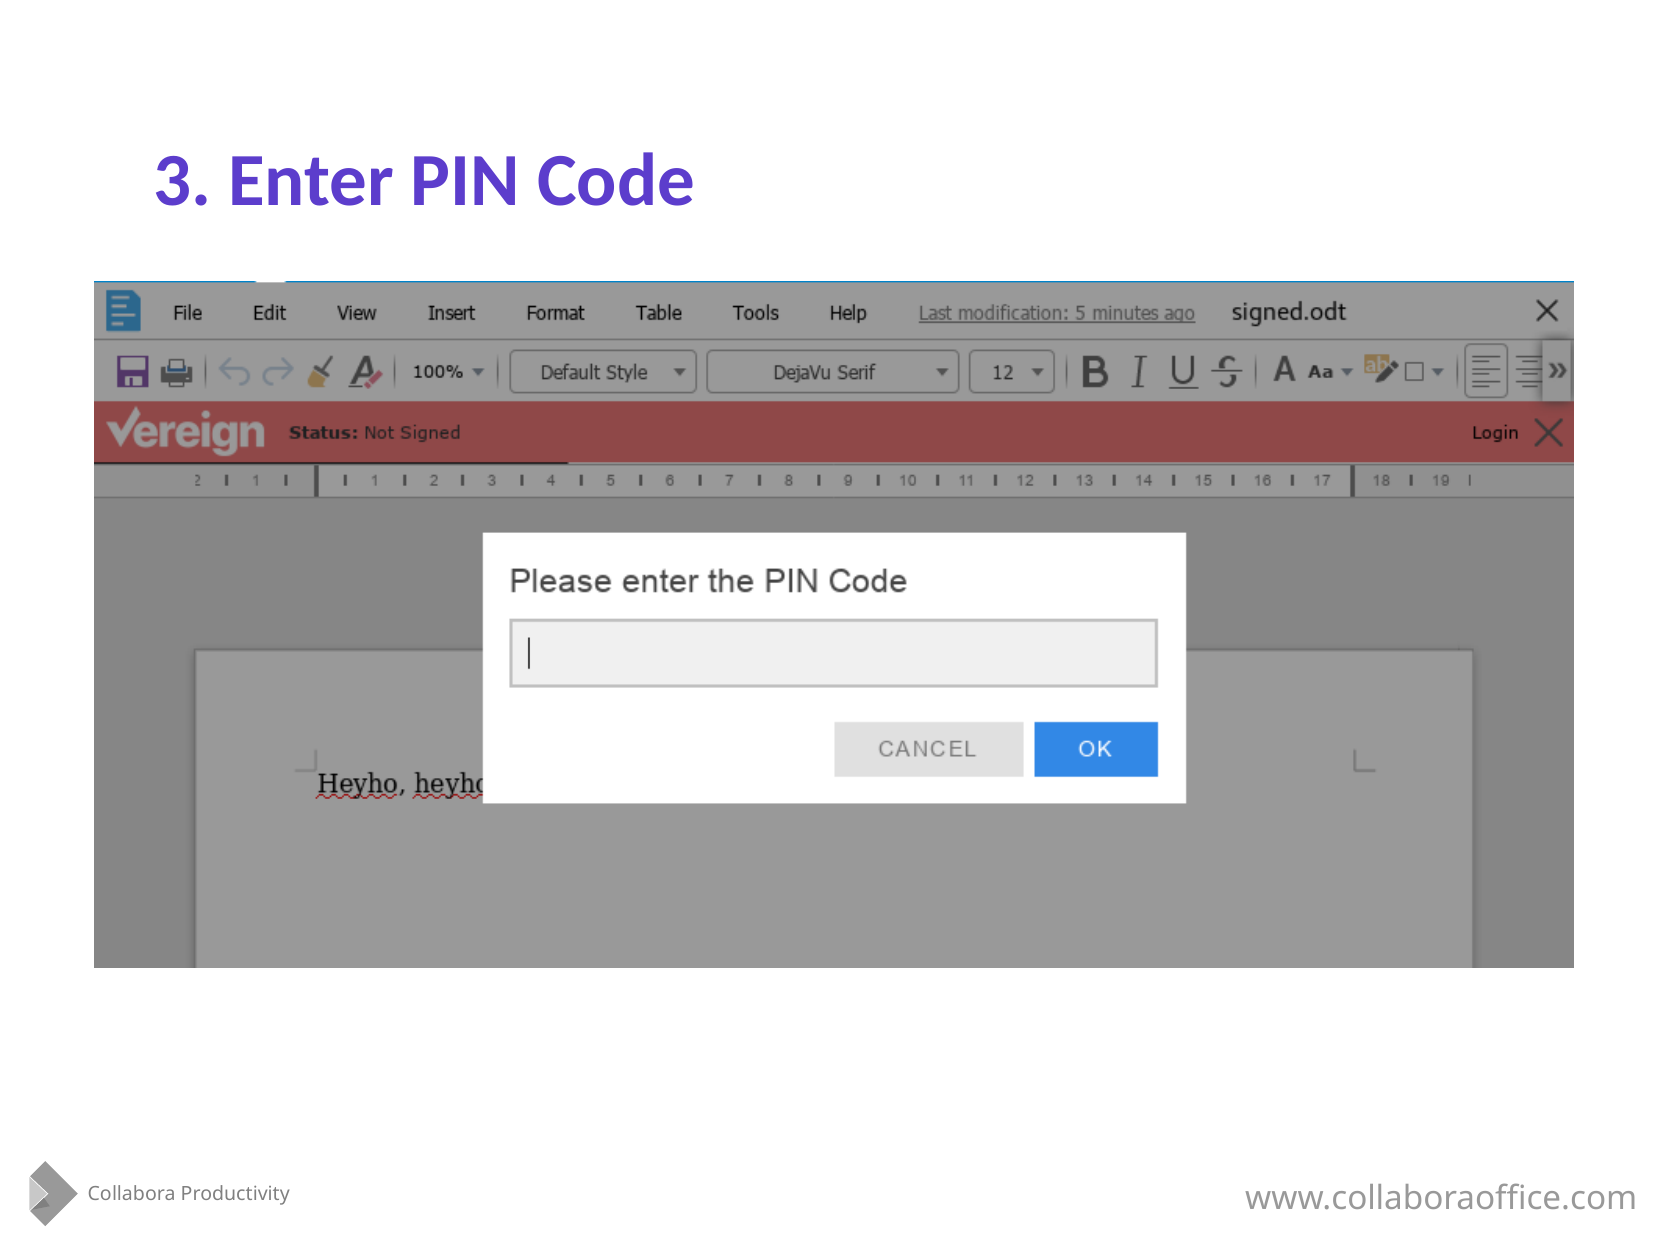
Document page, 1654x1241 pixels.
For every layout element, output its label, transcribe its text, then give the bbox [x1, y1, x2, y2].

title 3. Enter PIN Code [153, 35, 1146, 225]
picture [94, 281, 1574, 968]
